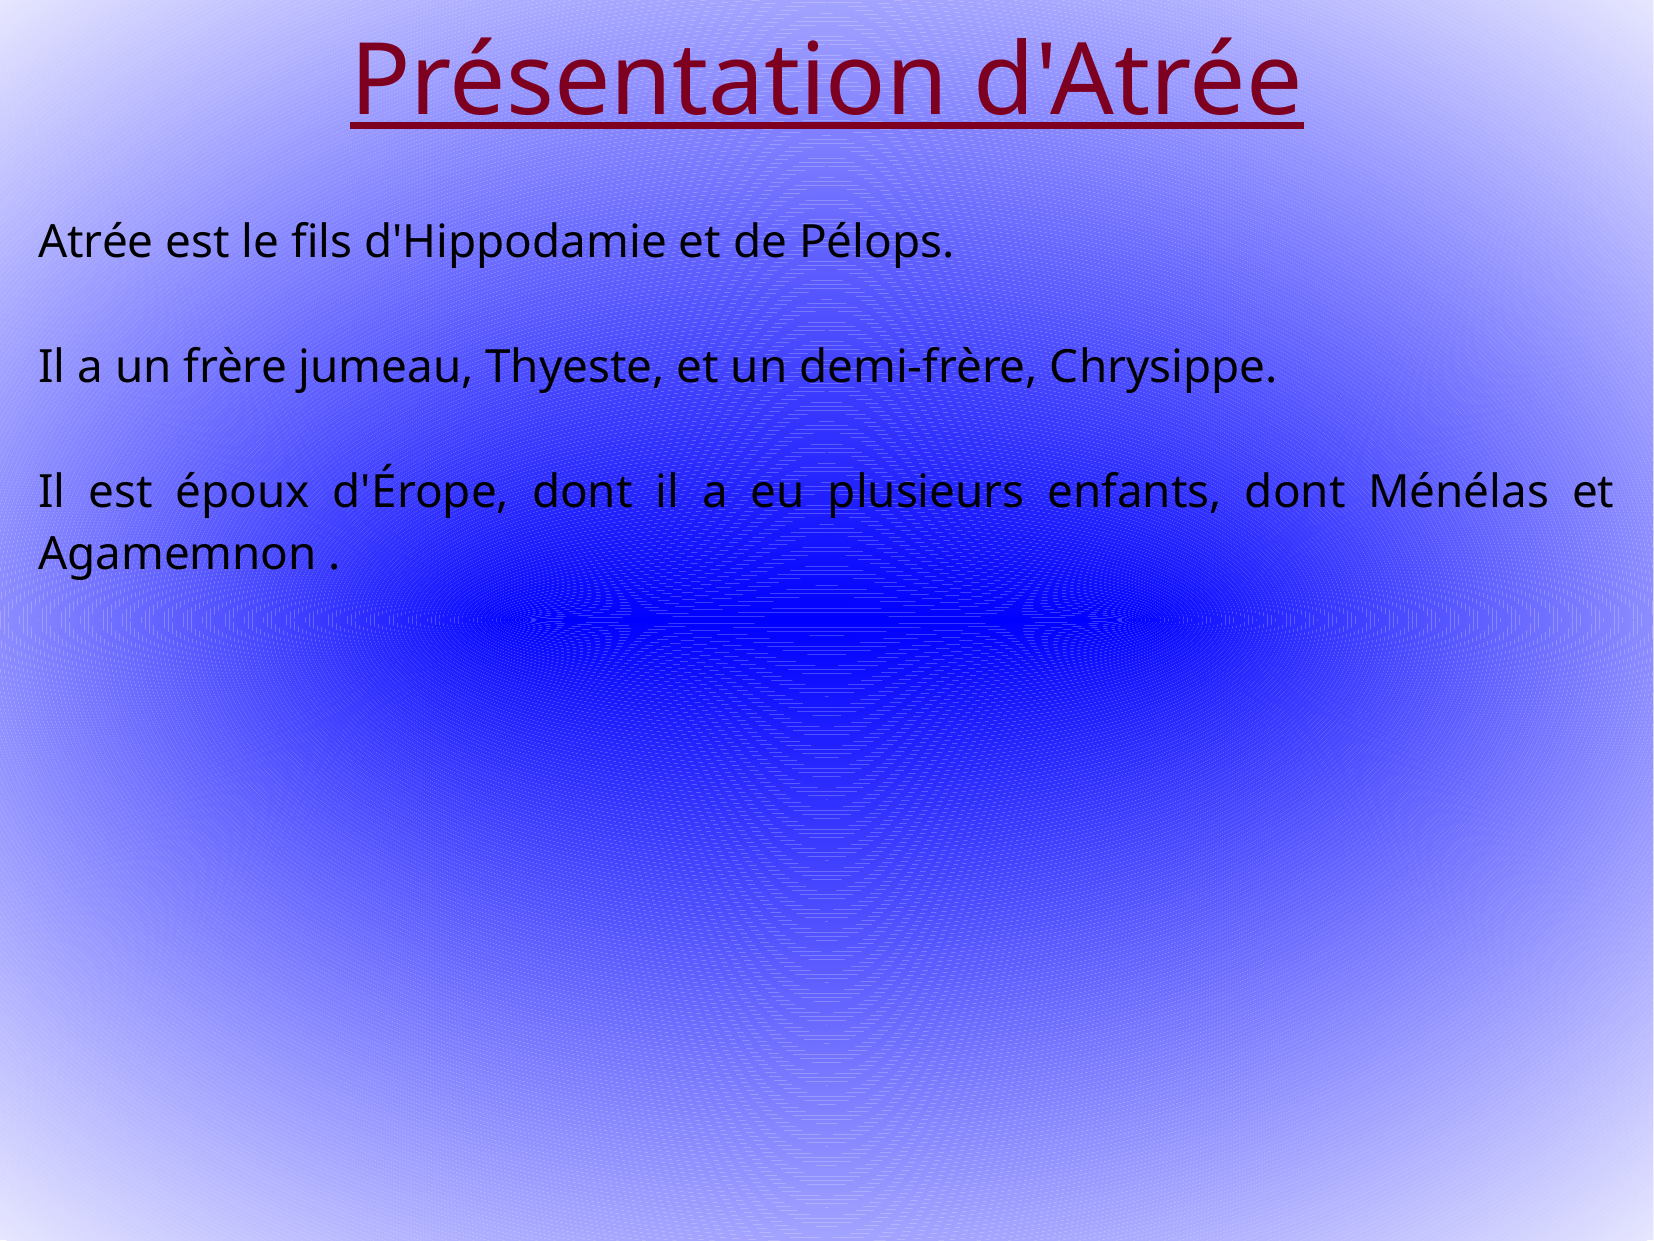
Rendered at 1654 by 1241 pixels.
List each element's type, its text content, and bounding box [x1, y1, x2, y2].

text_box Présentation d'Atrée [0, 0, 1654, 155]
text_box Atrée est le fils d'Hippodamie et de Pélops. Il a un frère jumeau, Thyeste, et un demi-frère, Chrysippe. Il est époux d'Érope, dont il a eu plusieurs enfants, dont Ménélas et Agamemnon . [23, 200, 1630, 548]
